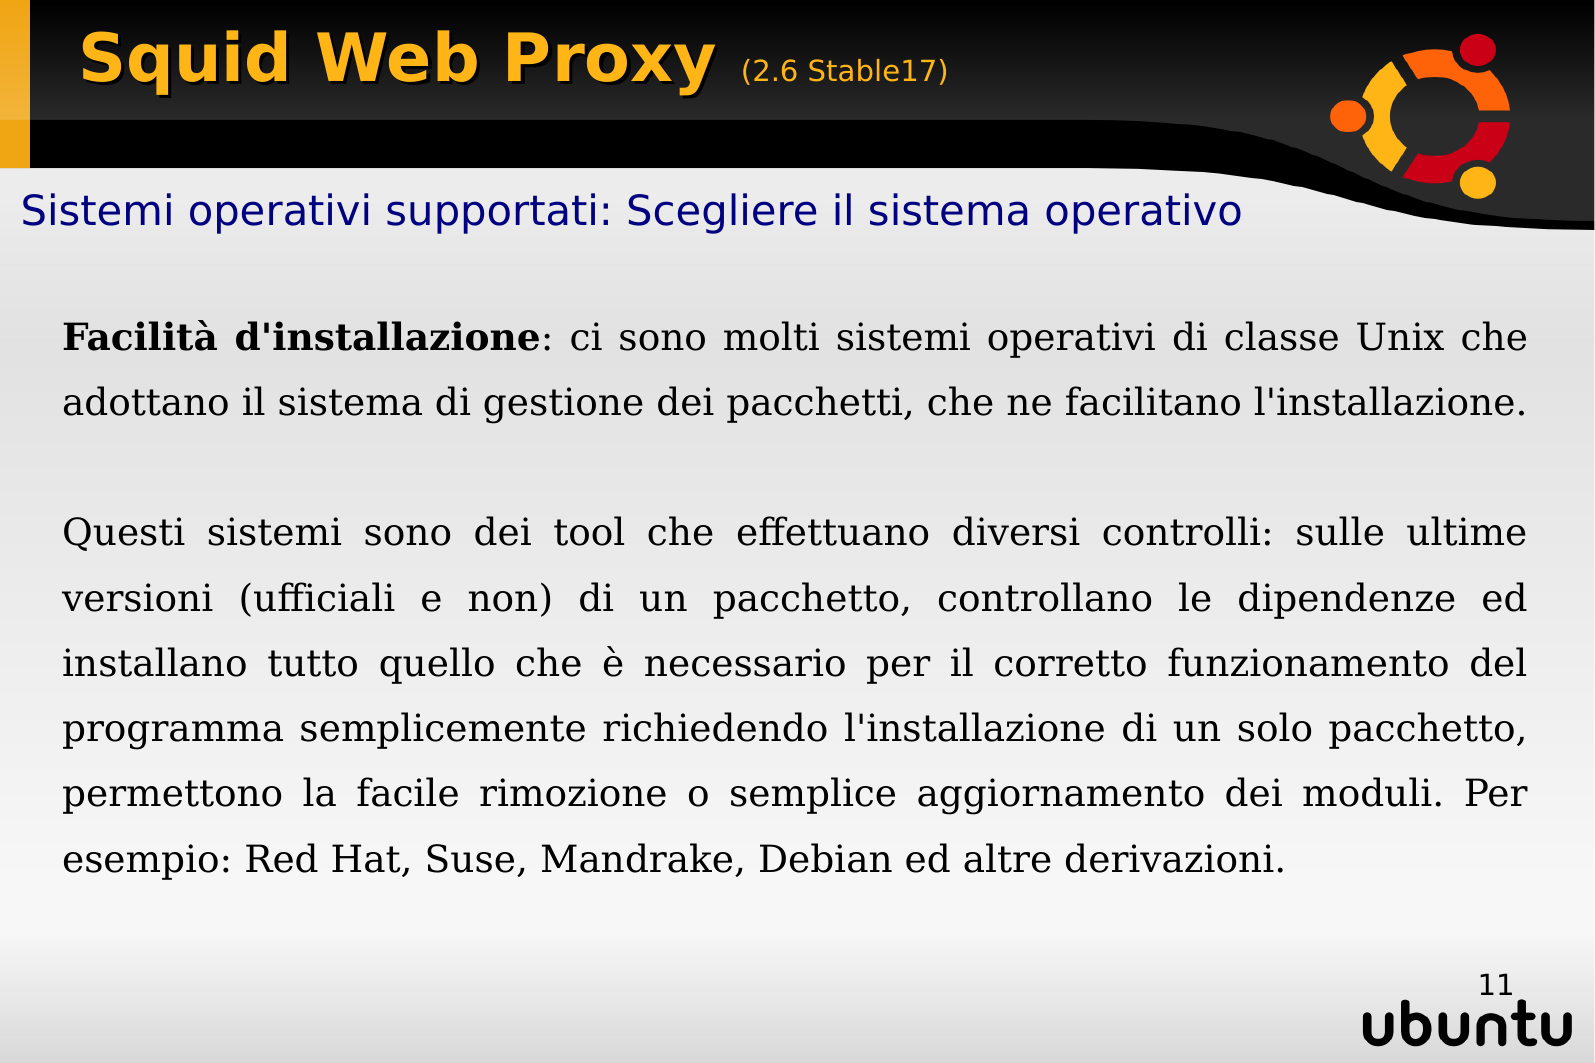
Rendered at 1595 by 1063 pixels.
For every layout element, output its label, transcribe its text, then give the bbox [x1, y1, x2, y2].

picture [0, 0, 1595, 1063]
text_box Facilità d'installazione: ci sono molti sistemi operativi di classe Unix che adottano il sistema di gestione dei pacchetti, che ne facilitano l'installazione. Questi sistemi sono dei tool che effettuano diversi controlli: sulle ultime versioni (ufficiali e non) di un pacchetto, controllano le dipendenze ed installano tutto quello che è necessario per il corretto funzionamento del programma semplicemente richiedendo l'installazione di un solo pacchetto, permettono la facile rimozione o semplice aggiornamento dei moduli. Per esempio: Red Hat, Suse, Mandrake, Debian ed altre derivazioni. [59, 285, 1536, 997]
text_box Sistemi operativi supportati: Scegliere il sistema operativo [17, 178, 1554, 243]
text_box Squid Web Proxy (2.6 Stable17) [23, 11, 1004, 105]
